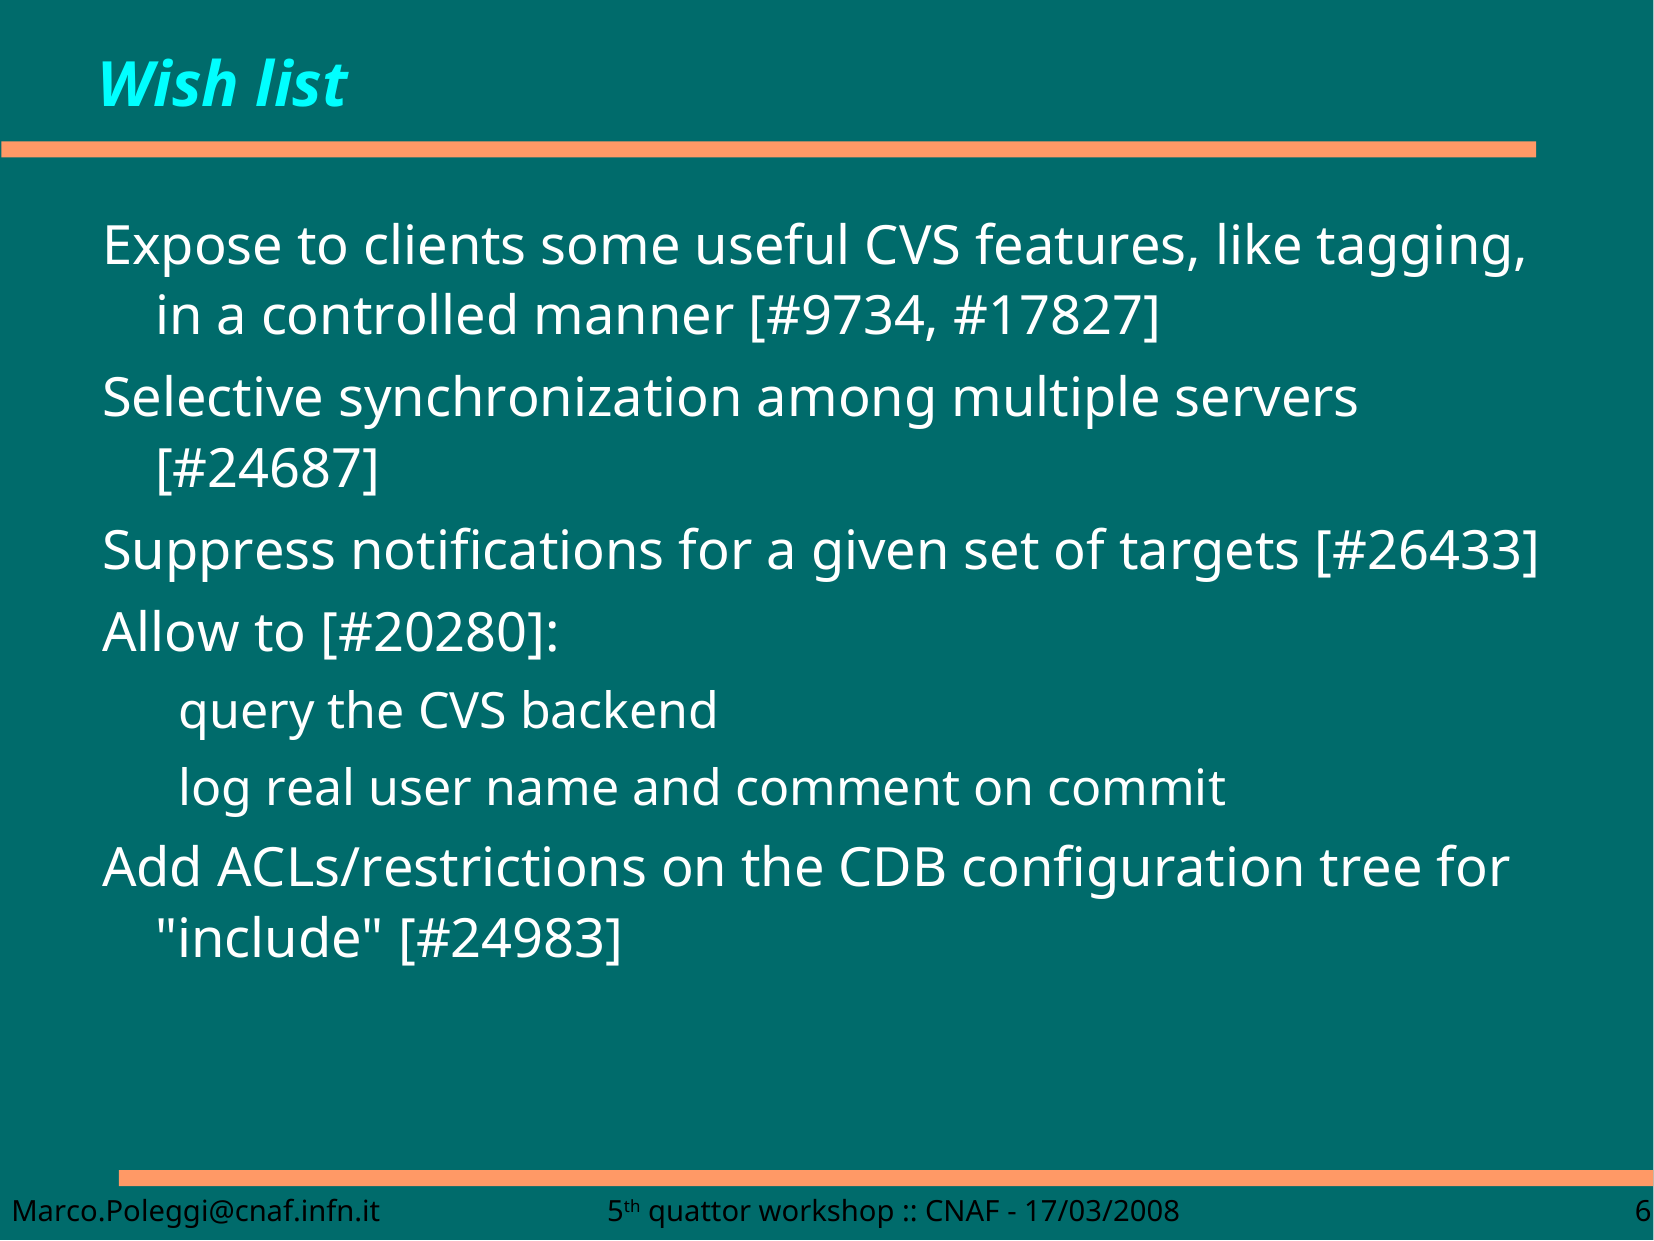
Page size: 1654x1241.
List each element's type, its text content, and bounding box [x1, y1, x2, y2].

list Expose to clients some useful CVS features, like tagging, in a controlled manner [#9734, #17827] Selective synchronization among multiple servers [#24687] Suppress notifications for a given set of targets [#26433] Allow to [#20280]: query the CVS backend log real user name and comment on commit Add ACLs/restrictions on the CDB configuration tree for "include" [#24983] [84, 208, 1583, 1132]
title Wish list [97, 28, 1510, 136]
